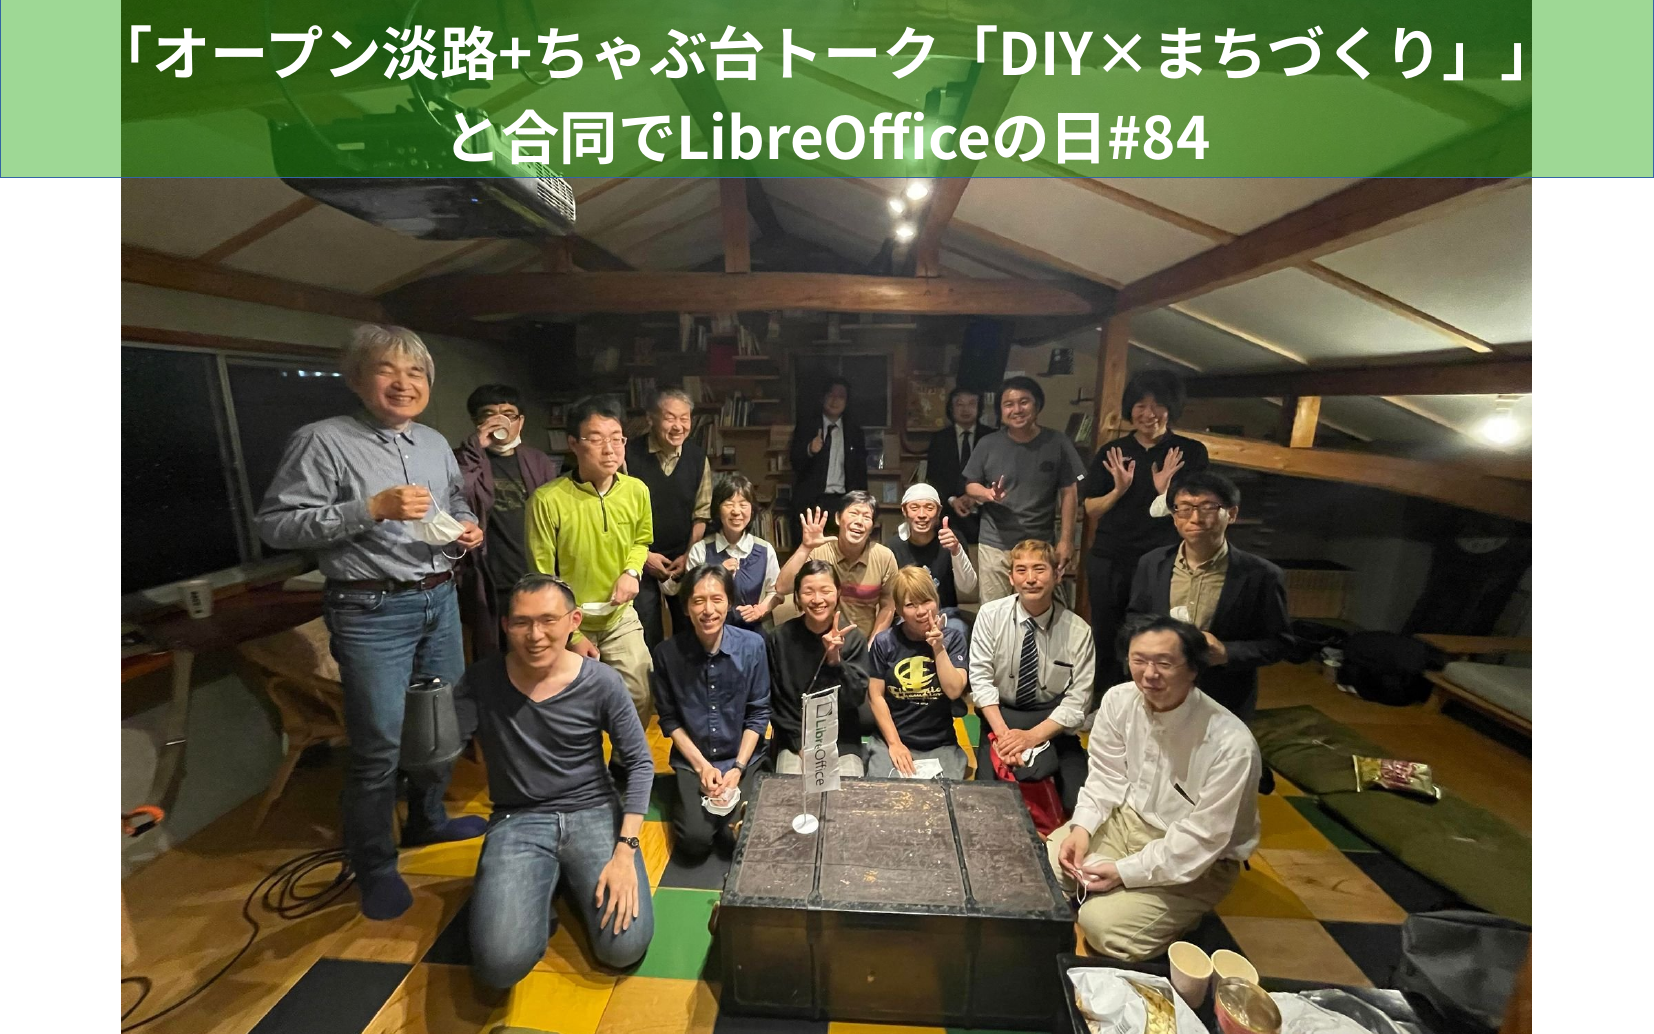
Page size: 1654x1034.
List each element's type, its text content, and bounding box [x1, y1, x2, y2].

title 「オープン淡路+ちゃぶ台トーク「DIY×まちづくり」」と合同でLibreOfficeの日#84 [82, 5, 1571, 179]
text_box [0, 0, 1654, 178]
picture [121, 179, 1532, 1034]
